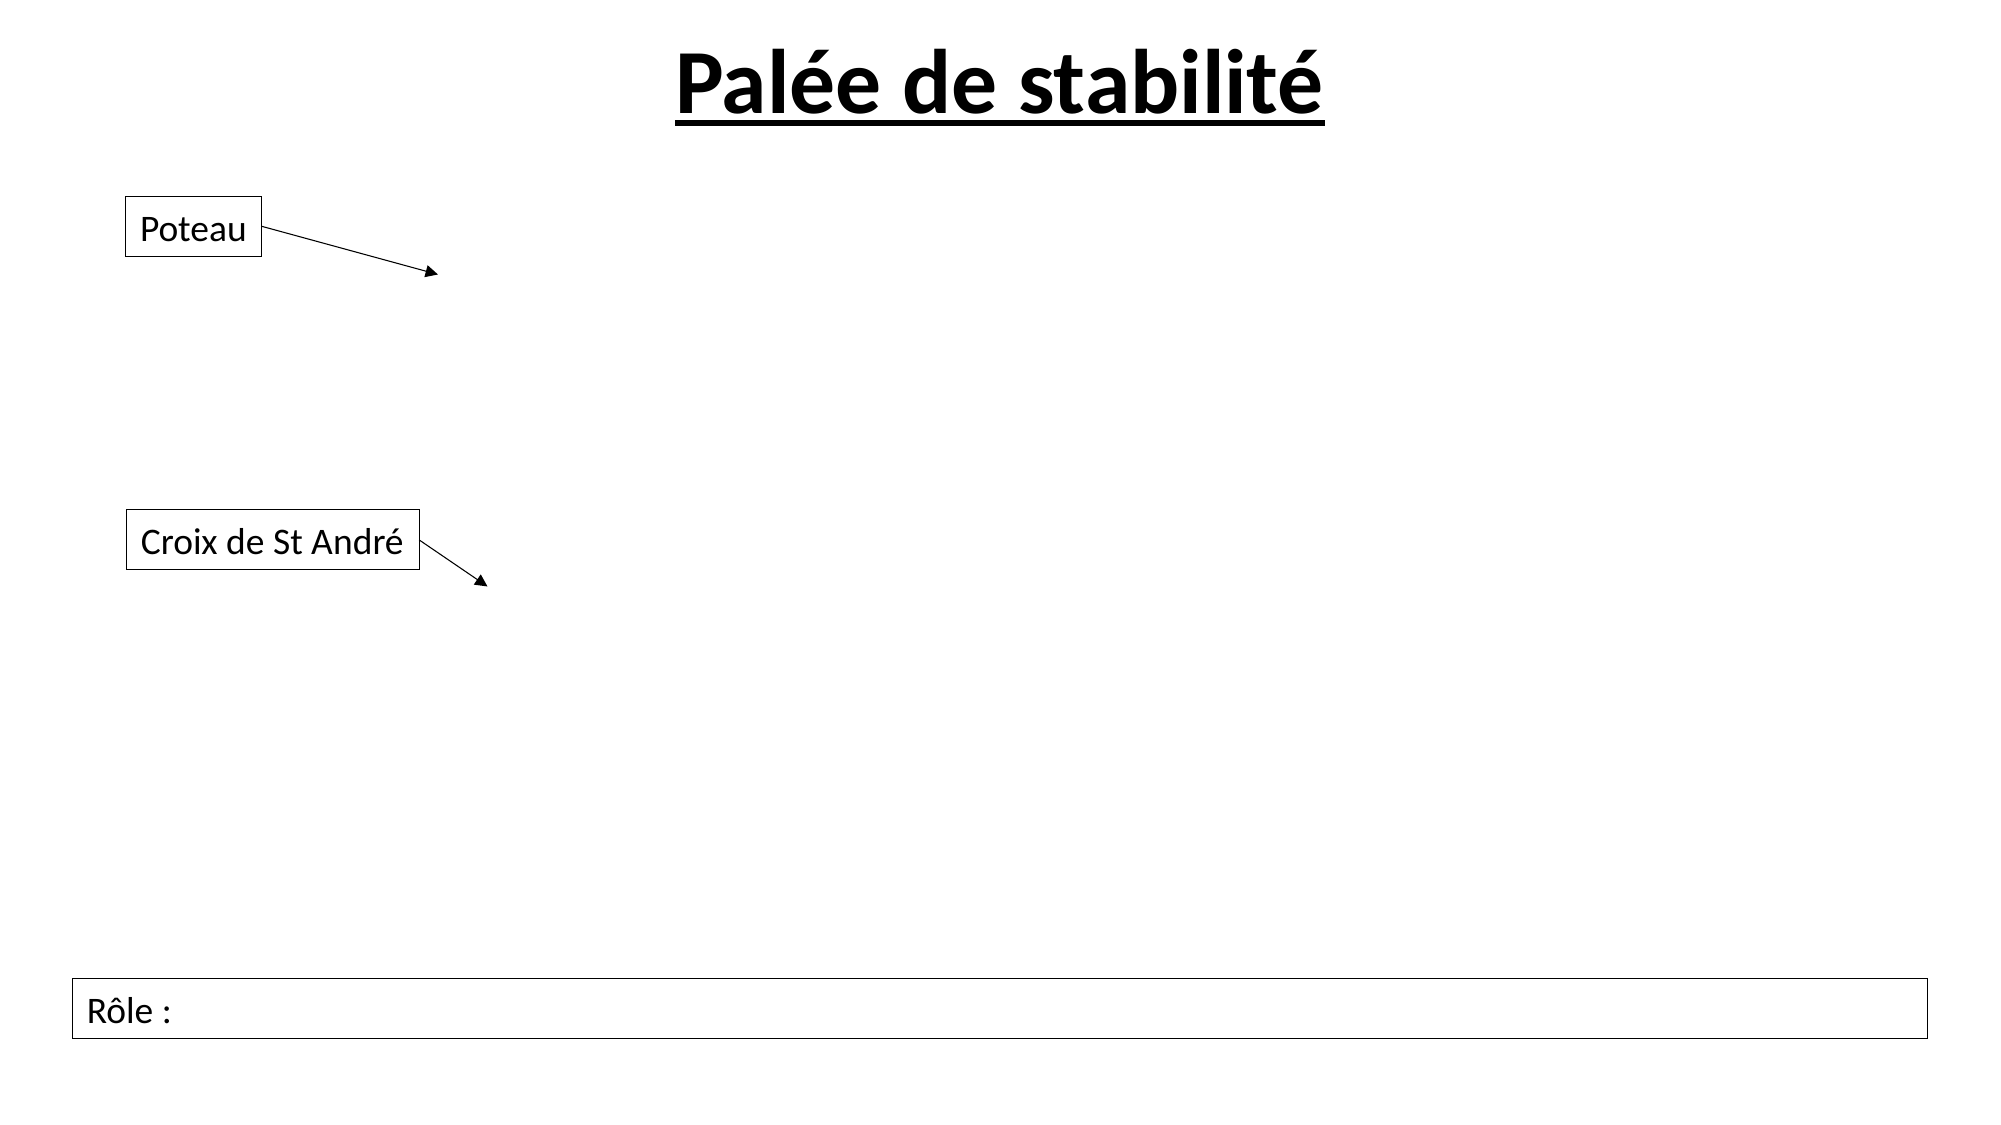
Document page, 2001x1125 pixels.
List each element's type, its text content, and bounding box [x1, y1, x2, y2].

text_box Rôle : [72, 978, 1928, 1039]
text_box Poteau [125, 196, 262, 257]
text_box Palée de stabilité [660, 14, 1340, 140]
text_box Croix de St André [126, 509, 420, 570]
